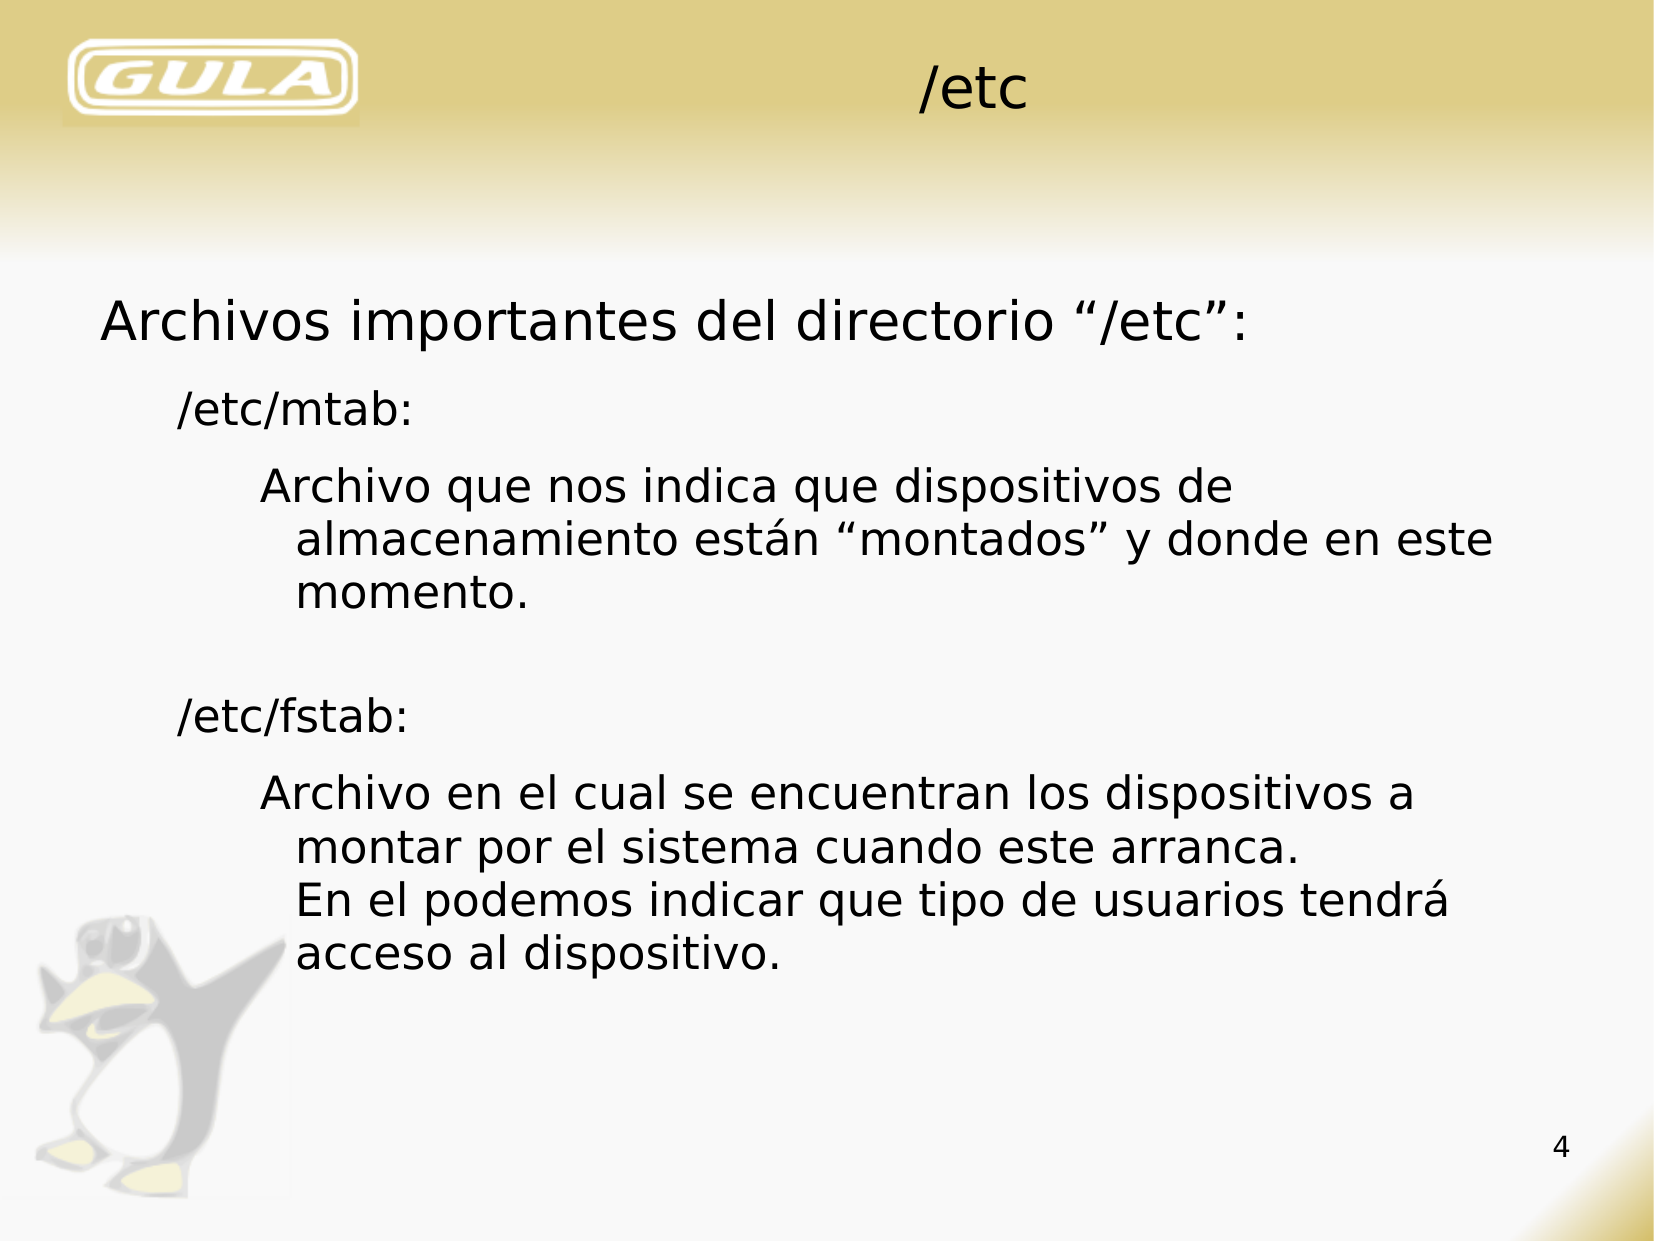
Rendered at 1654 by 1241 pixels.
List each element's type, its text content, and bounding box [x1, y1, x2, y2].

title /etc [383, 22, 1565, 154]
list Archivos importantes del directorio “/etc”: /etc/mtab: Archivo que nos indica que dispositivos de almacenamiento están “montados” y donde en este momento. /etc/fstab: Archivo en el cual se encuentran los dispositivos a montar por el sistema cuando este arranca. En el podemos indicar que tipo de usuarios tendrá acceso al dispositivo. [82, 290, 1571, 1094]
picture [0, 0, 1654, 1241]
